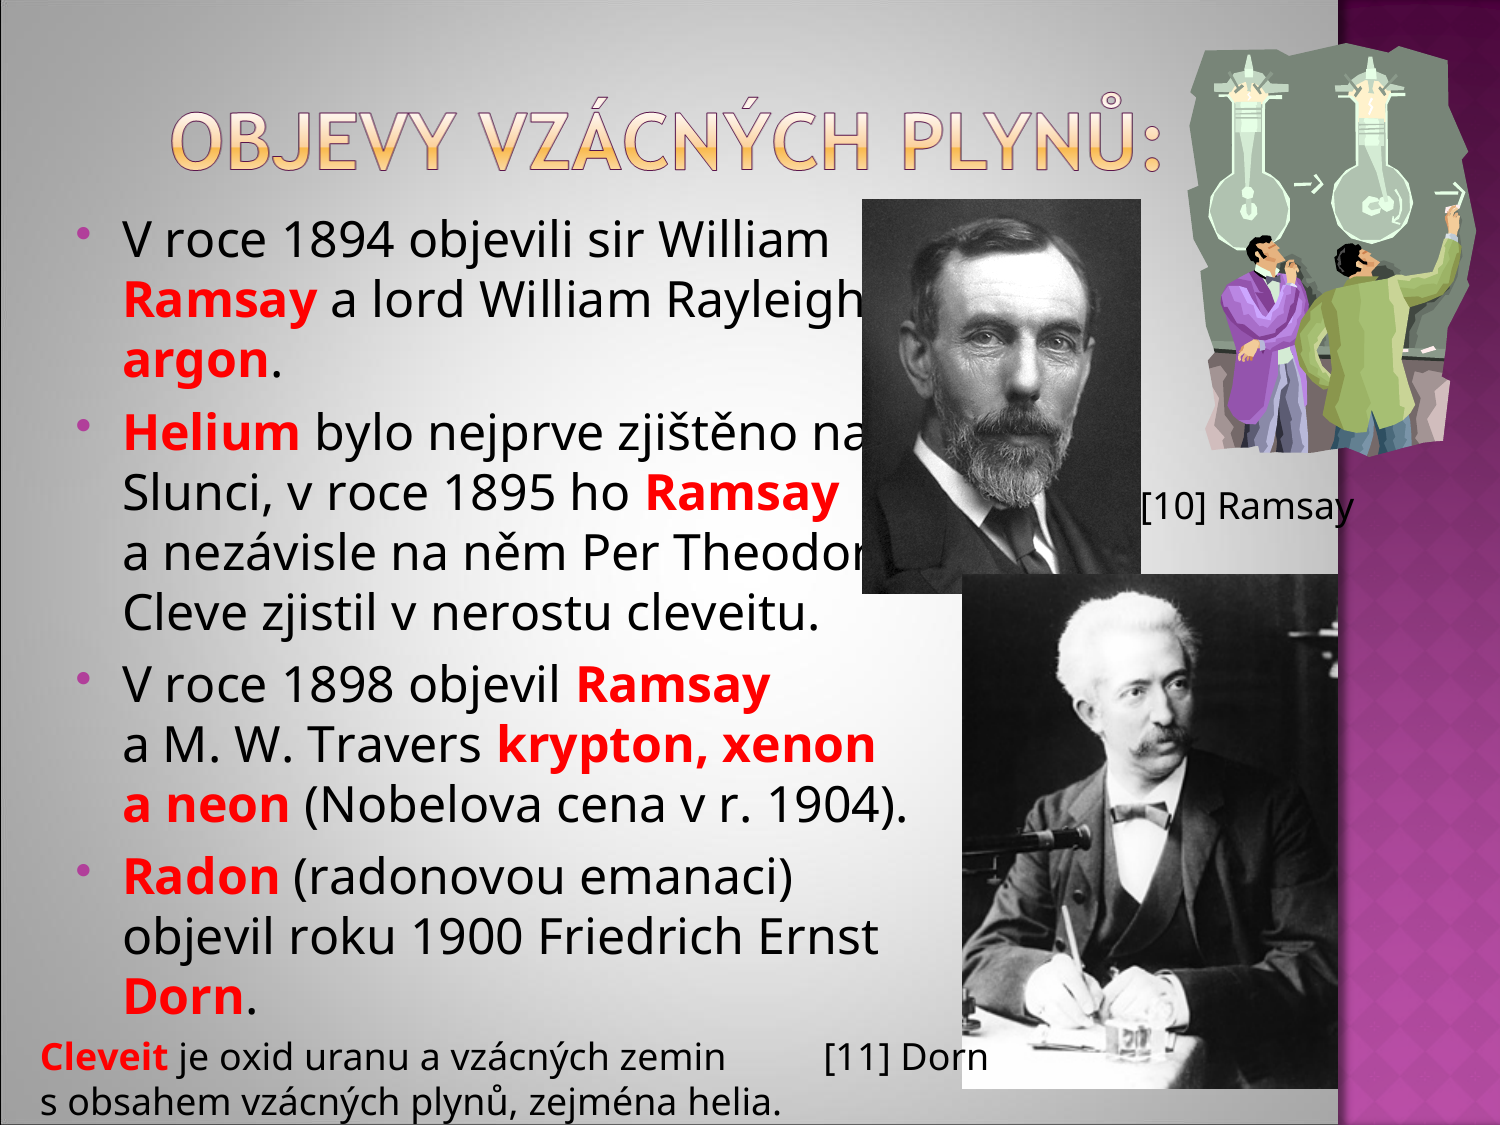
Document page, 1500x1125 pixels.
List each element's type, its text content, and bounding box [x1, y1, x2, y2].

text_box [73, 52, 1187, 190]
text_box Cleveit je oxid uranu a vzácných zemin s obsahem vzácných plynů, zejména helia. [24, 1024, 863, 1125]
text_box [11] Dorn [863, 1024, 1005, 1086]
text_box [10] Ramsay [1124, 474, 1401, 536]
picture [0, 0, 1500, 1125]
list V roce 1894 objevili sir William Ramsay a lord William Rayleigh argon. Helium bylo nejprve zjištěno na Slunci, v roce 1895 ho Ramsay a nezávisle na něm Per Theodor Cleve zjistil v nerostu cleveitu. V roce 1898 objevil Ramsay a M. W. Travers krypton, xenon a neon (Nobelova cena v r. 1904). Radon (radonovou emanaci) objevil roku 1900 Friedrich Ernst Dorn. [62, 199, 950, 1024]
